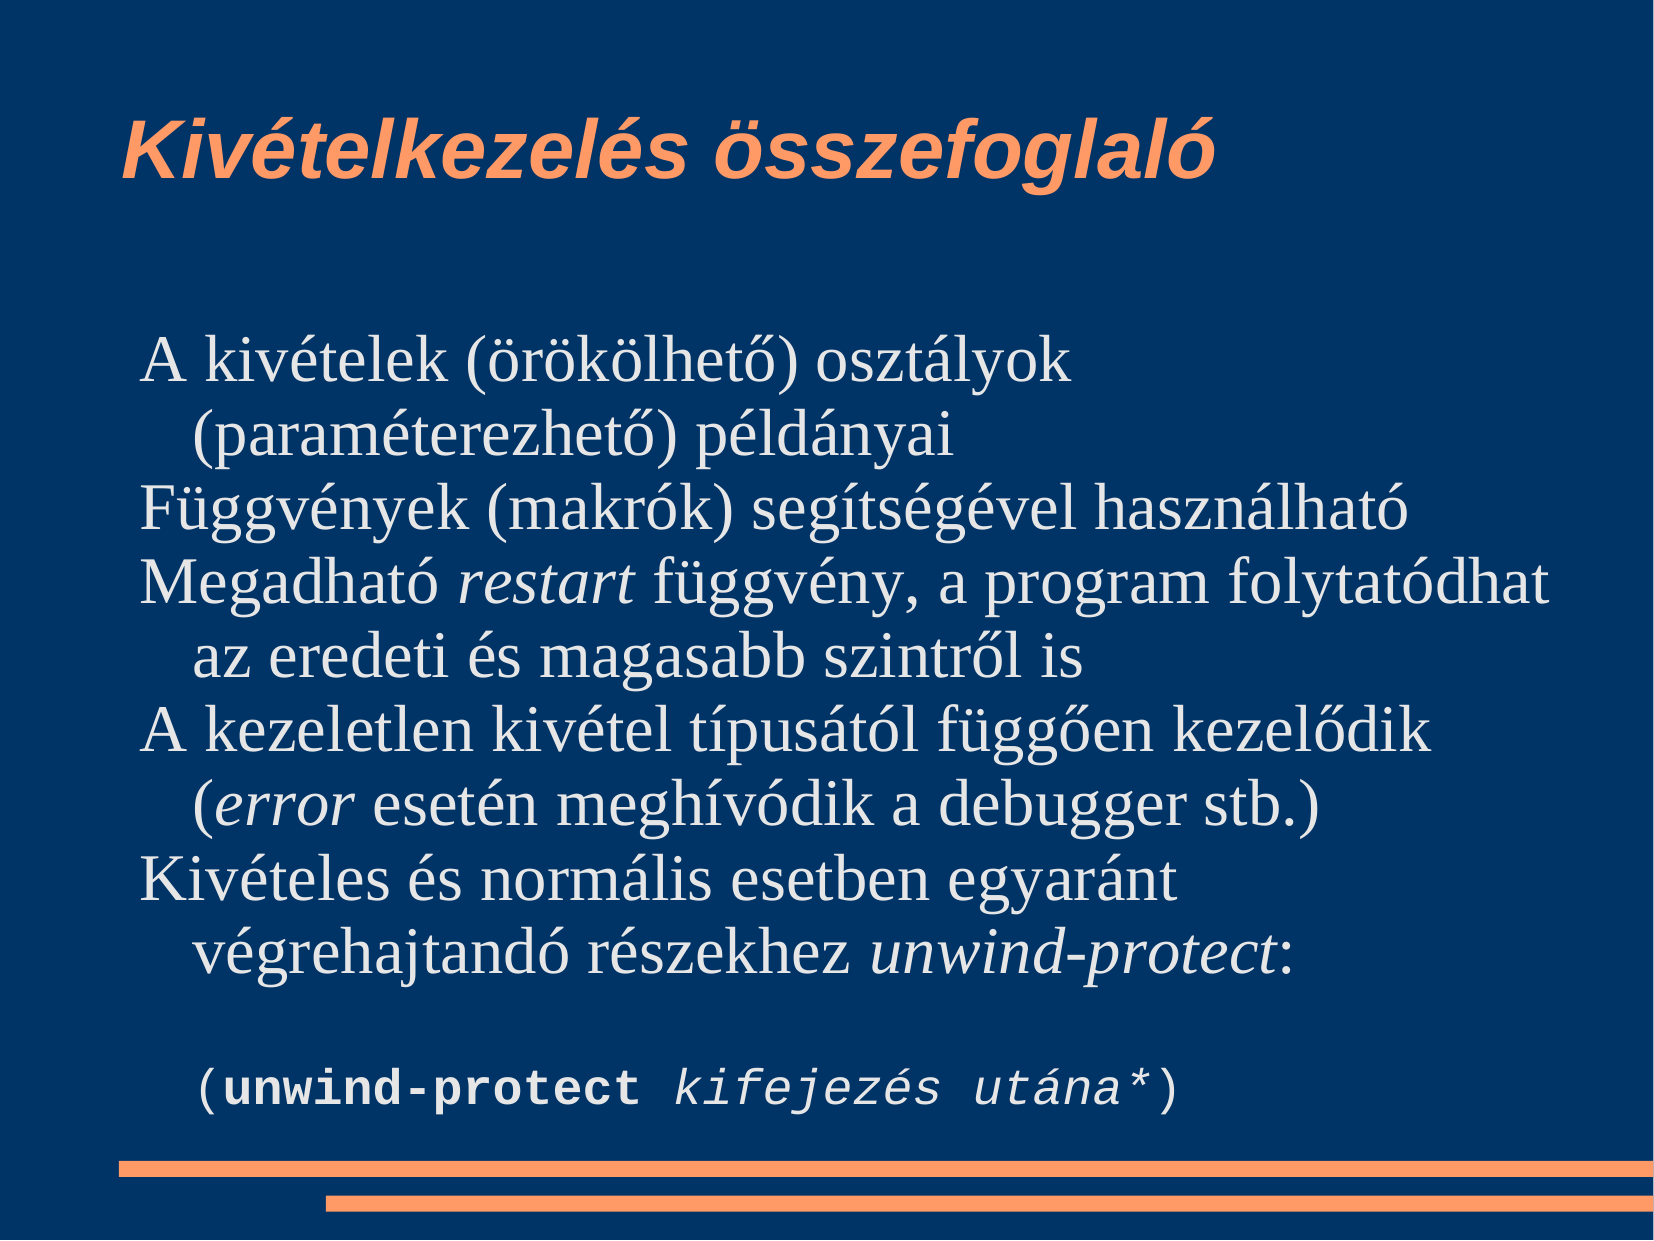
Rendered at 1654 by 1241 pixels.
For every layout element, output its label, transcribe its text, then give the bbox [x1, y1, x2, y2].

list A kivételek (örökölhető) osztályok (paraméterezhető) példányai Függvények (makrók) segítségével használható Megadható restart függvény, a program folytatódhat az eredeti és magasabb szintről is A kezeletlen kivétel típusától függően kezelődik (error esetén meghívódik a debugger stb.) Kivételes és normális esetben egyaránt végrehajtandó részekhez unwind-protect: (unwind-protect kifejezés utána*) [121, 322, 1561, 1120]
title Kivételkezelés összefoglaló [121, 46, 1534, 254]
